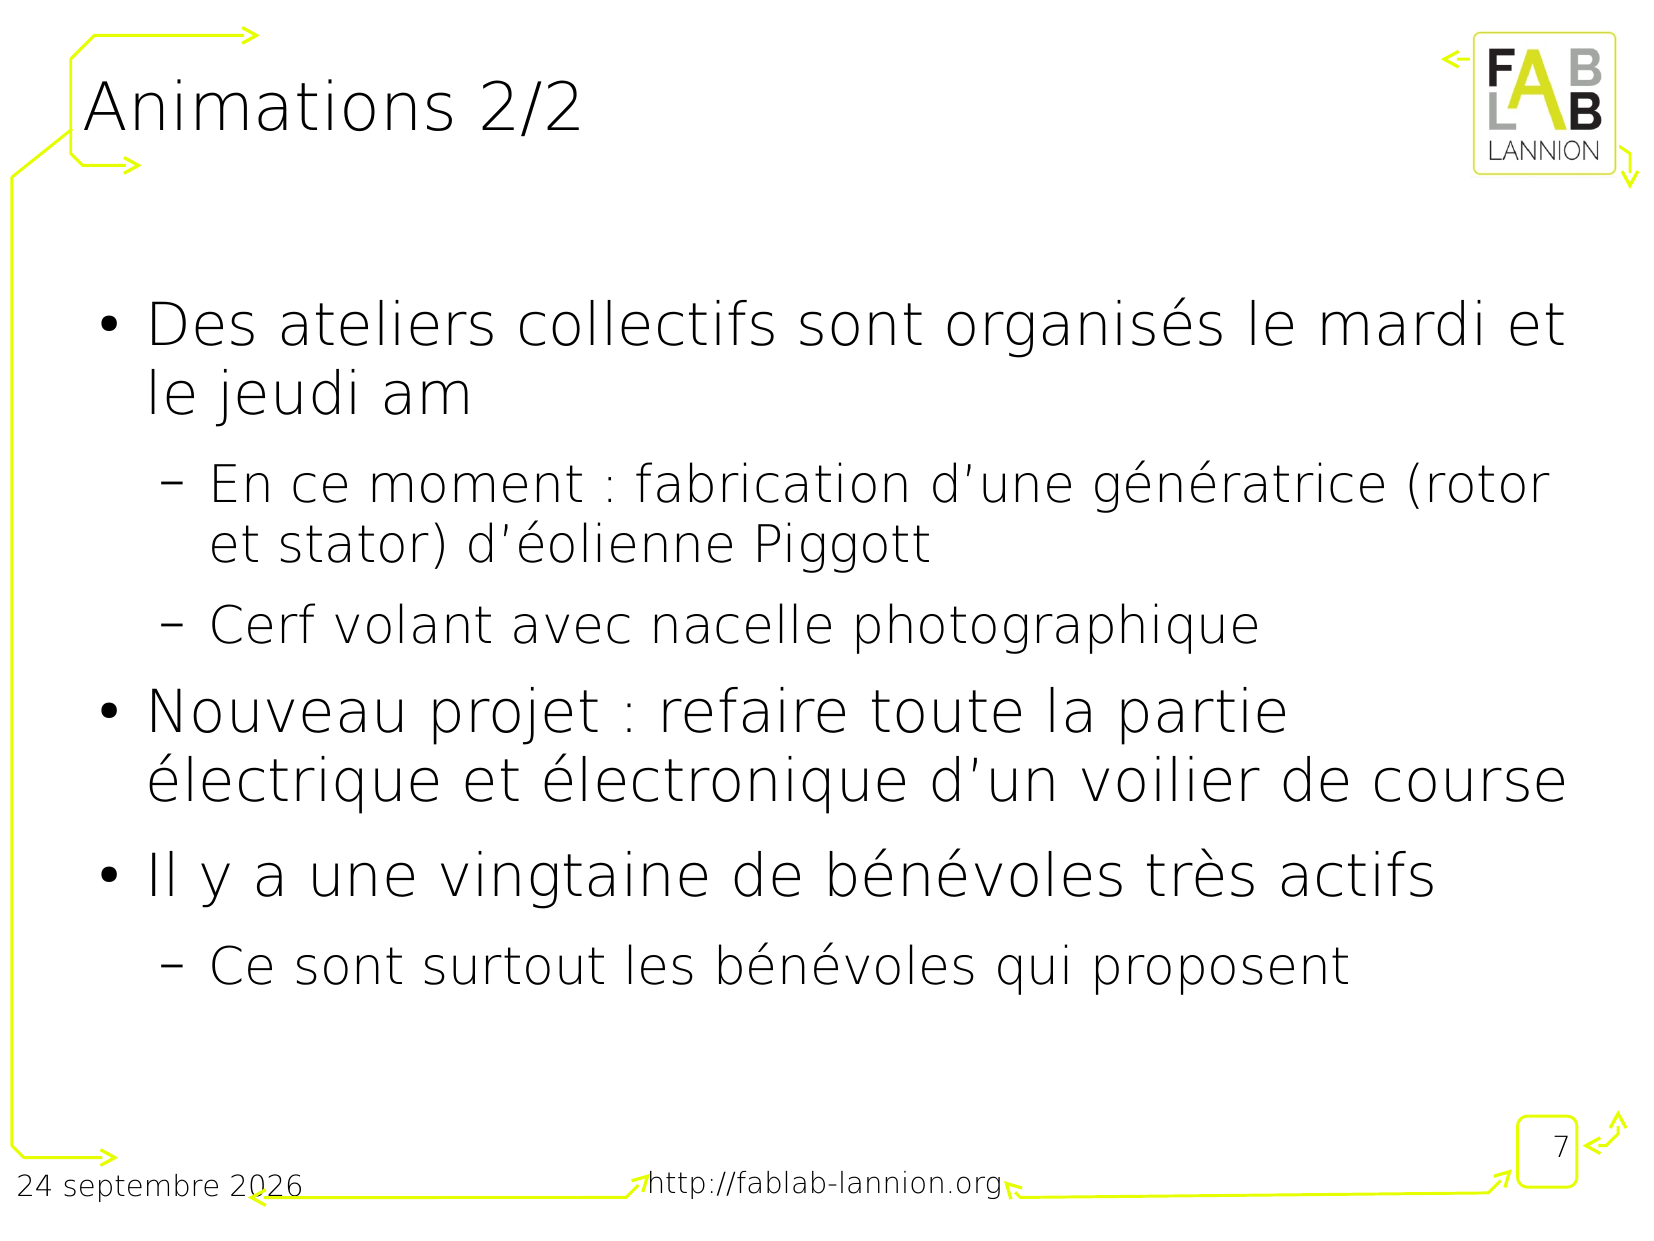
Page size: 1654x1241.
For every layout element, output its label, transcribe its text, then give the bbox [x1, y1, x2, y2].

title Animations 2/2 [82, 49, 1441, 166]
picture [1470, 29, 1619, 178]
list Des ateliers collectifs sont organisés le mardi et le jeudi am En ce moment : fabrication d’une génératrice (rotor et stator) d’éolienne Piggott Cerf volant avec nacelle photographique Nouveau projet : refaire toute la partie électrique et électronique d’un voilier de course Il y a une vingtaine de bénévoles très actifs Ce sont surtout les bénévoles qui proposent [82, 290, 1571, 1010]
